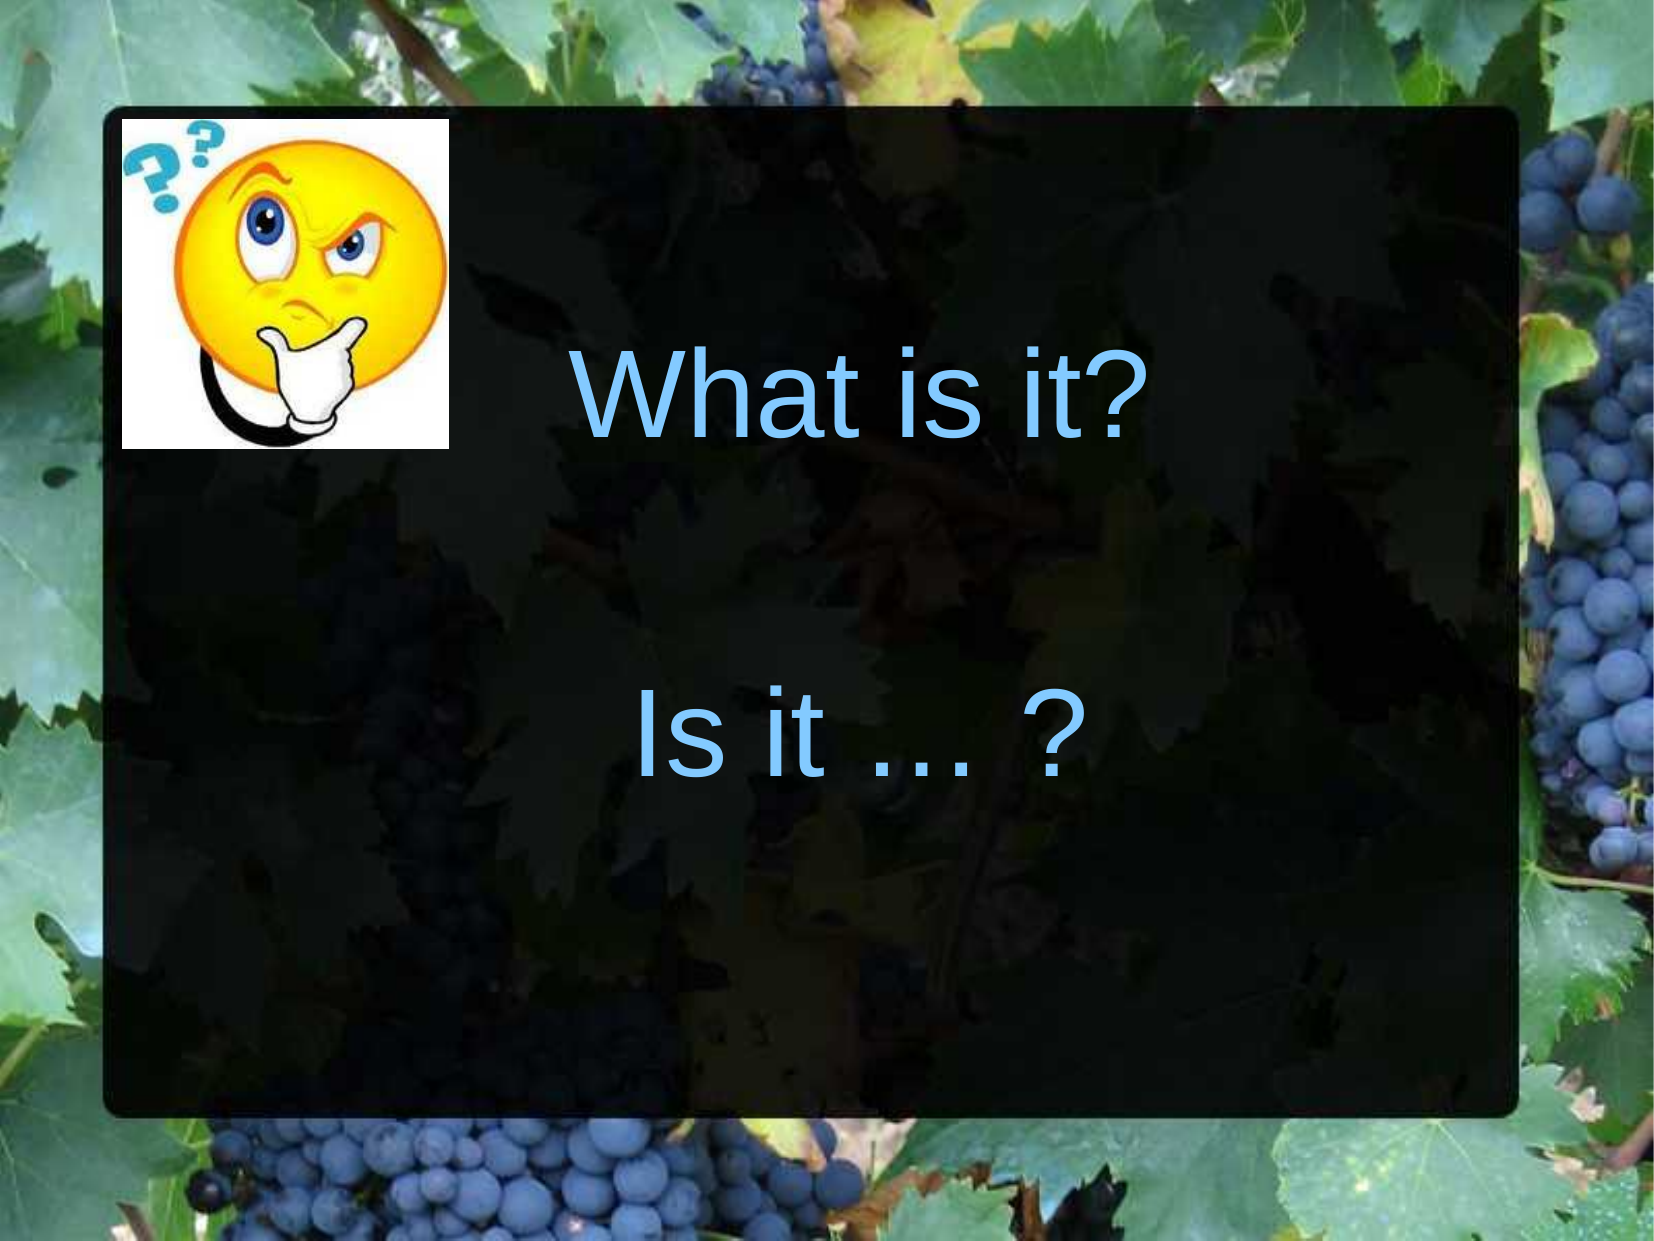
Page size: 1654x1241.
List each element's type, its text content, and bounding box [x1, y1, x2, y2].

list What is it? Is it … ? [174, 201, 1475, 1241]
picture [0, 0, 1654, 1241]
